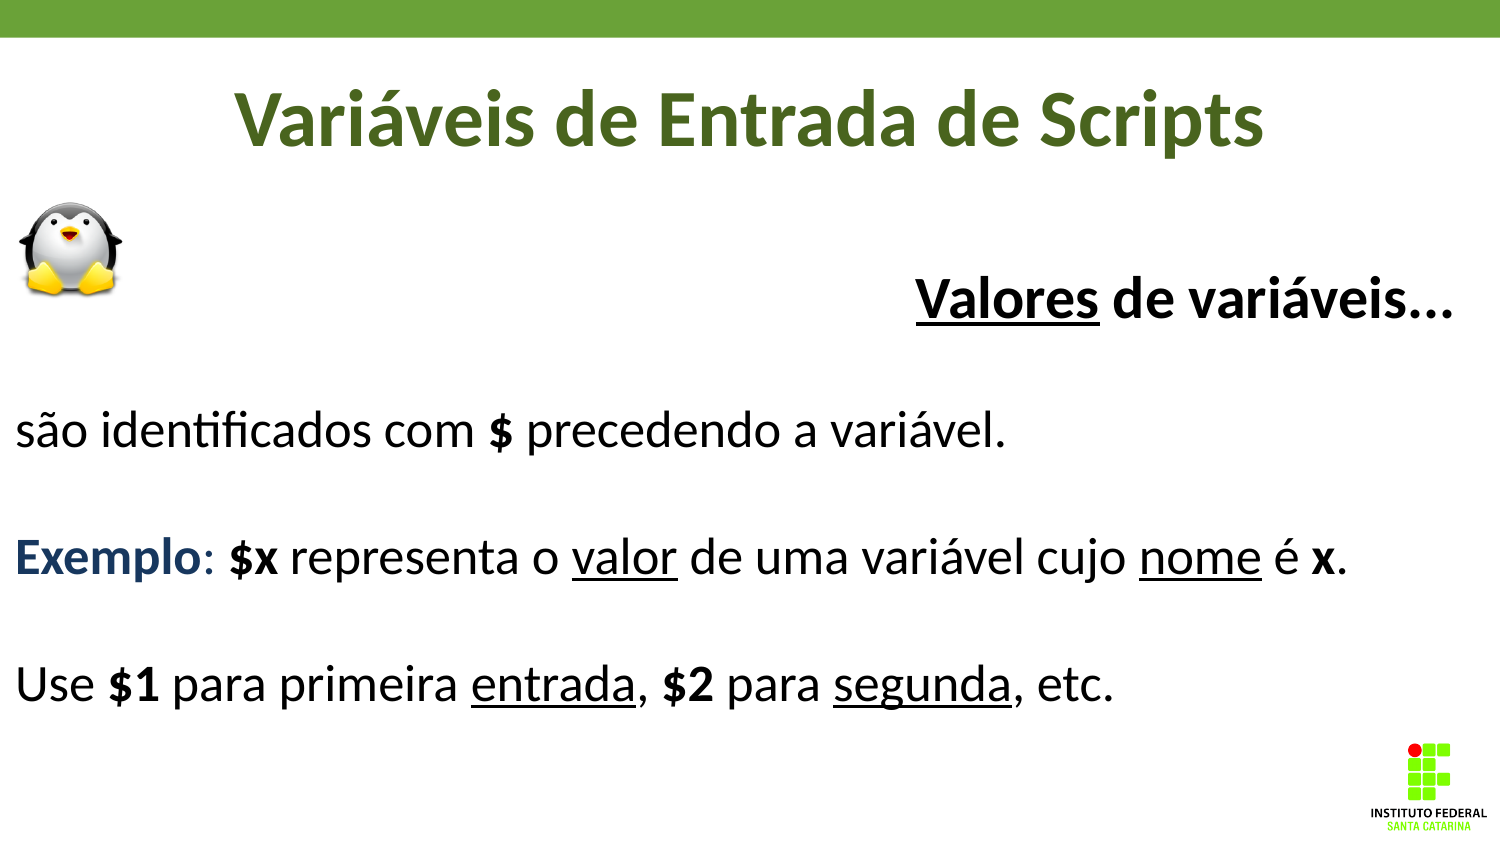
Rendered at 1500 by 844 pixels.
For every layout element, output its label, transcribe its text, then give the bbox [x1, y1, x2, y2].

list Valores de variáveis... são identificados com $ precedendo a variável. Exemplo: $x representa o valor de uma variável cujo nome é x. Use $1 para primeira entrada, $2 para segunda, etc. [0, 207, 1471, 729]
picture [17, 198, 124, 207]
picture [1358, 730, 1500, 844]
title Variáveis de Entrada de Scripts [75, 43, 1425, 185]
